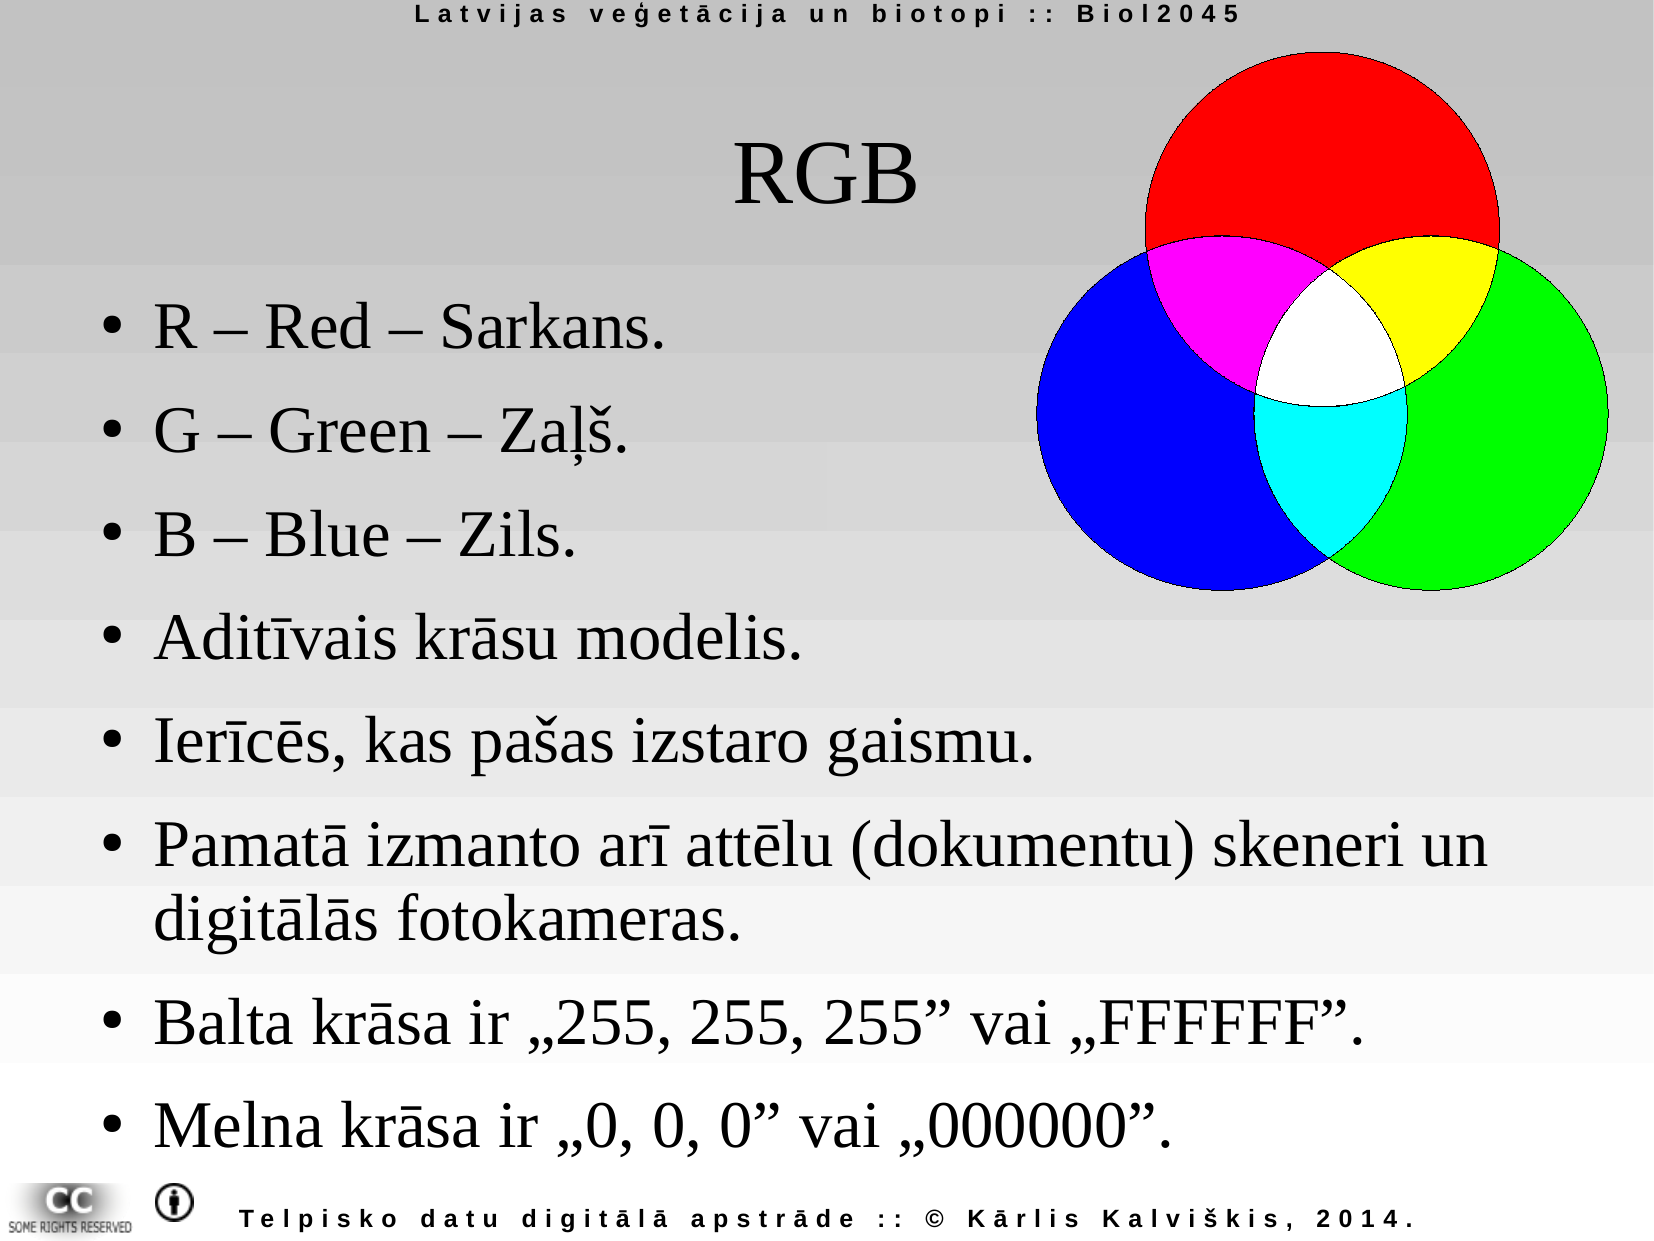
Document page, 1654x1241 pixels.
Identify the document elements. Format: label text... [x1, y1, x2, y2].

picture [0, 0, 1654, 1241]
title RGB [29, 49, 1625, 296]
text_box [1036, 52, 1609, 591]
list R – Red – Sarkans. G – Green – Zaļš. B – Blue – Zils. Aditīvais krāsu modelis. Ierīcēs, kas pašas izstaro gaismu. Pamatā izmanto arī attēlu (dokumentu) skeneri un digitālās fotokameras. Balta krāsa ir „255, 255, 255” vai „FFFFFF”. Melna krāsa ir „0, 0, 0” vai „000000”. [82, 289, 1571, 1163]
